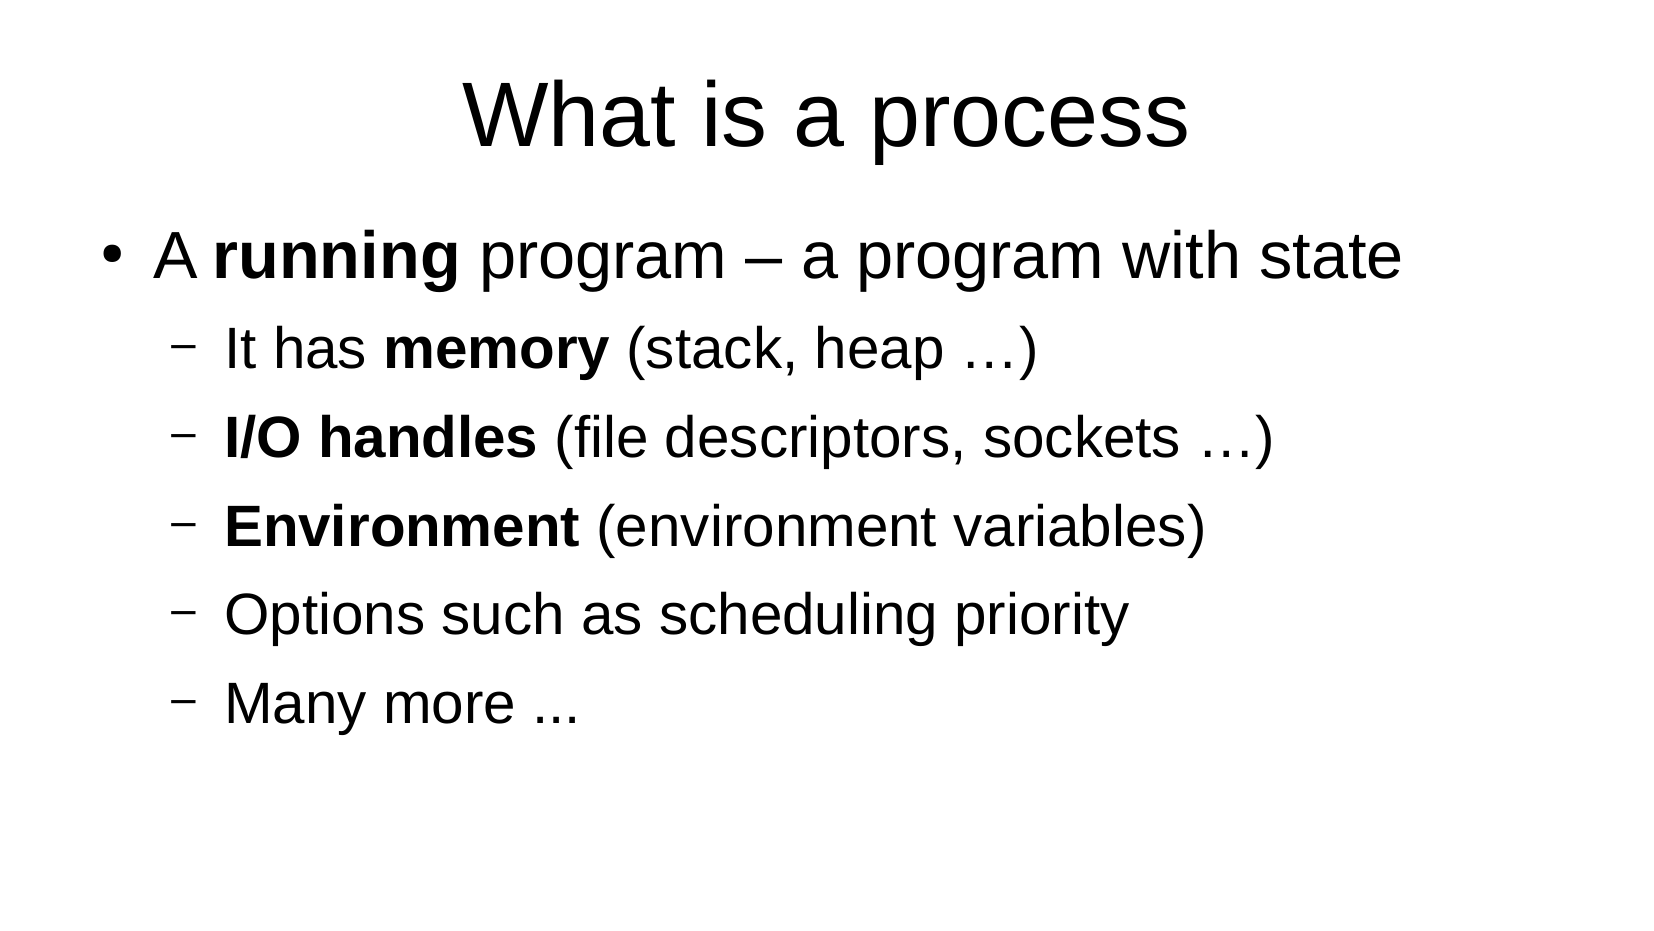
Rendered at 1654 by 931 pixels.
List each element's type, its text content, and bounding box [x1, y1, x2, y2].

title What is a process [82, 37, 1571, 193]
list A running program – a program with state It has memory (stack, heap …) I/O handles (file descriptors, sockets …) Environment (environment variables) Options such as scheduling priority Many more ... [82, 217, 1571, 758]
